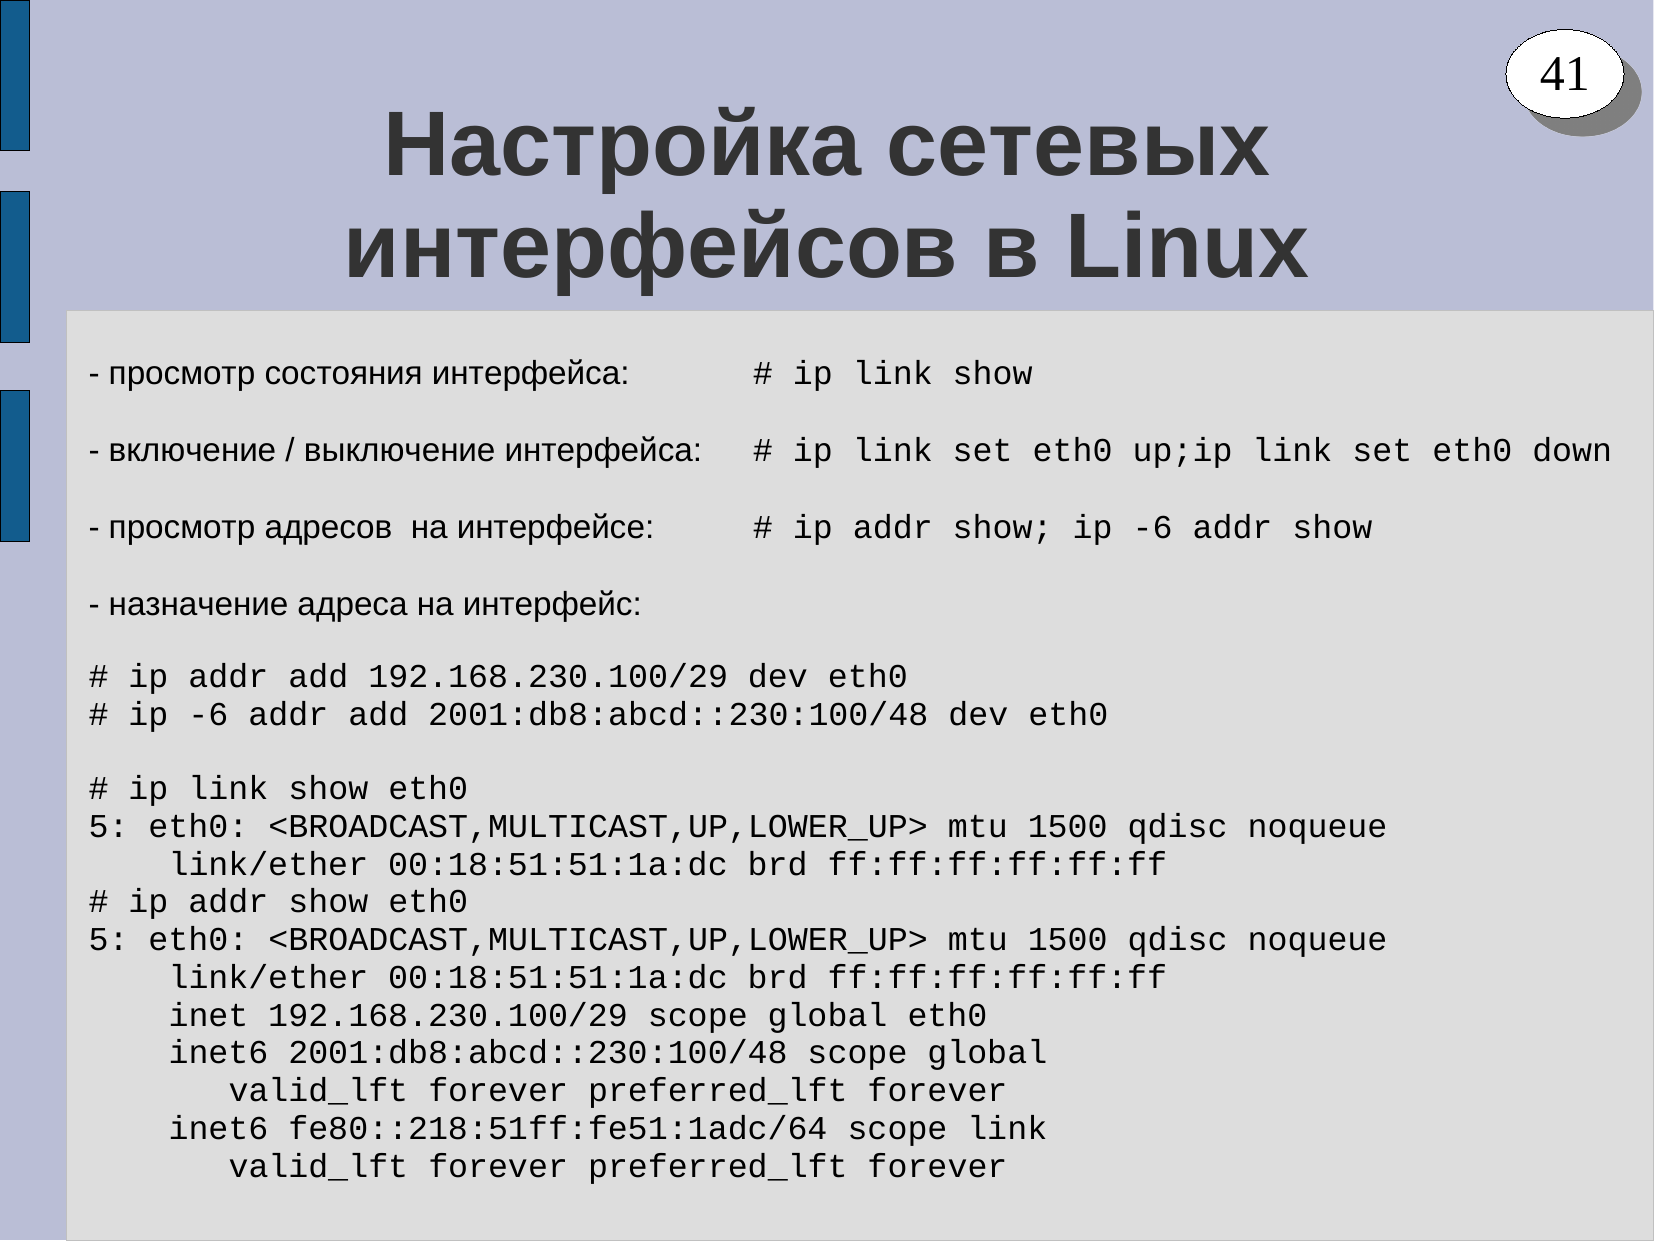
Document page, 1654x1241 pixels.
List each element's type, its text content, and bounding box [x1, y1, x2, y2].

text_box 41 [1505, 29, 1625, 119]
text_box - просмотр состояния интерфейса: # ip link show - включение / выключение интерфейса: # ip link set eth0 up;ip link set eth0 down - просмотр адресов на интерфейсе: # ip addr show; ip -6 addr show - назначение адреса на интерфейс: # ip addr add 192.168.230.100/29 dev eth0 # ip -6 addr add 2001:db8:abcd::230:100/48 dev eth0 # ip link show eth0 5: eth0: <BROADCAST,MULTICAST,UP,LOWER_UP> mtu 1500 qdisc noqueue link/ether 00:18:51:51:1a:dc brd ff:ff:ff:ff:ff:ff # ip addr show eth0 5: eth0: <BROADCAST,MULTICAST,UP,LOWER_UP> mtu 1500 qdisc noqueue link/ether 00:18:51:51:1a:dc brd ff:ff:ff:ff:ff:ff inet 192.168.230.100/29 scope global eth0 inet6 2001:db8:abcd::230:100/48 scope global valid_lft forever preferred_lft forever inet6 fe80::218:51ff:fe51:1adc/64 scope link valid_lft forever preferred_lft forever [88, 354, 1614, 1211]
title Настройка сетевых интерфейсов в Linux [121, 91, 1534, 299]
